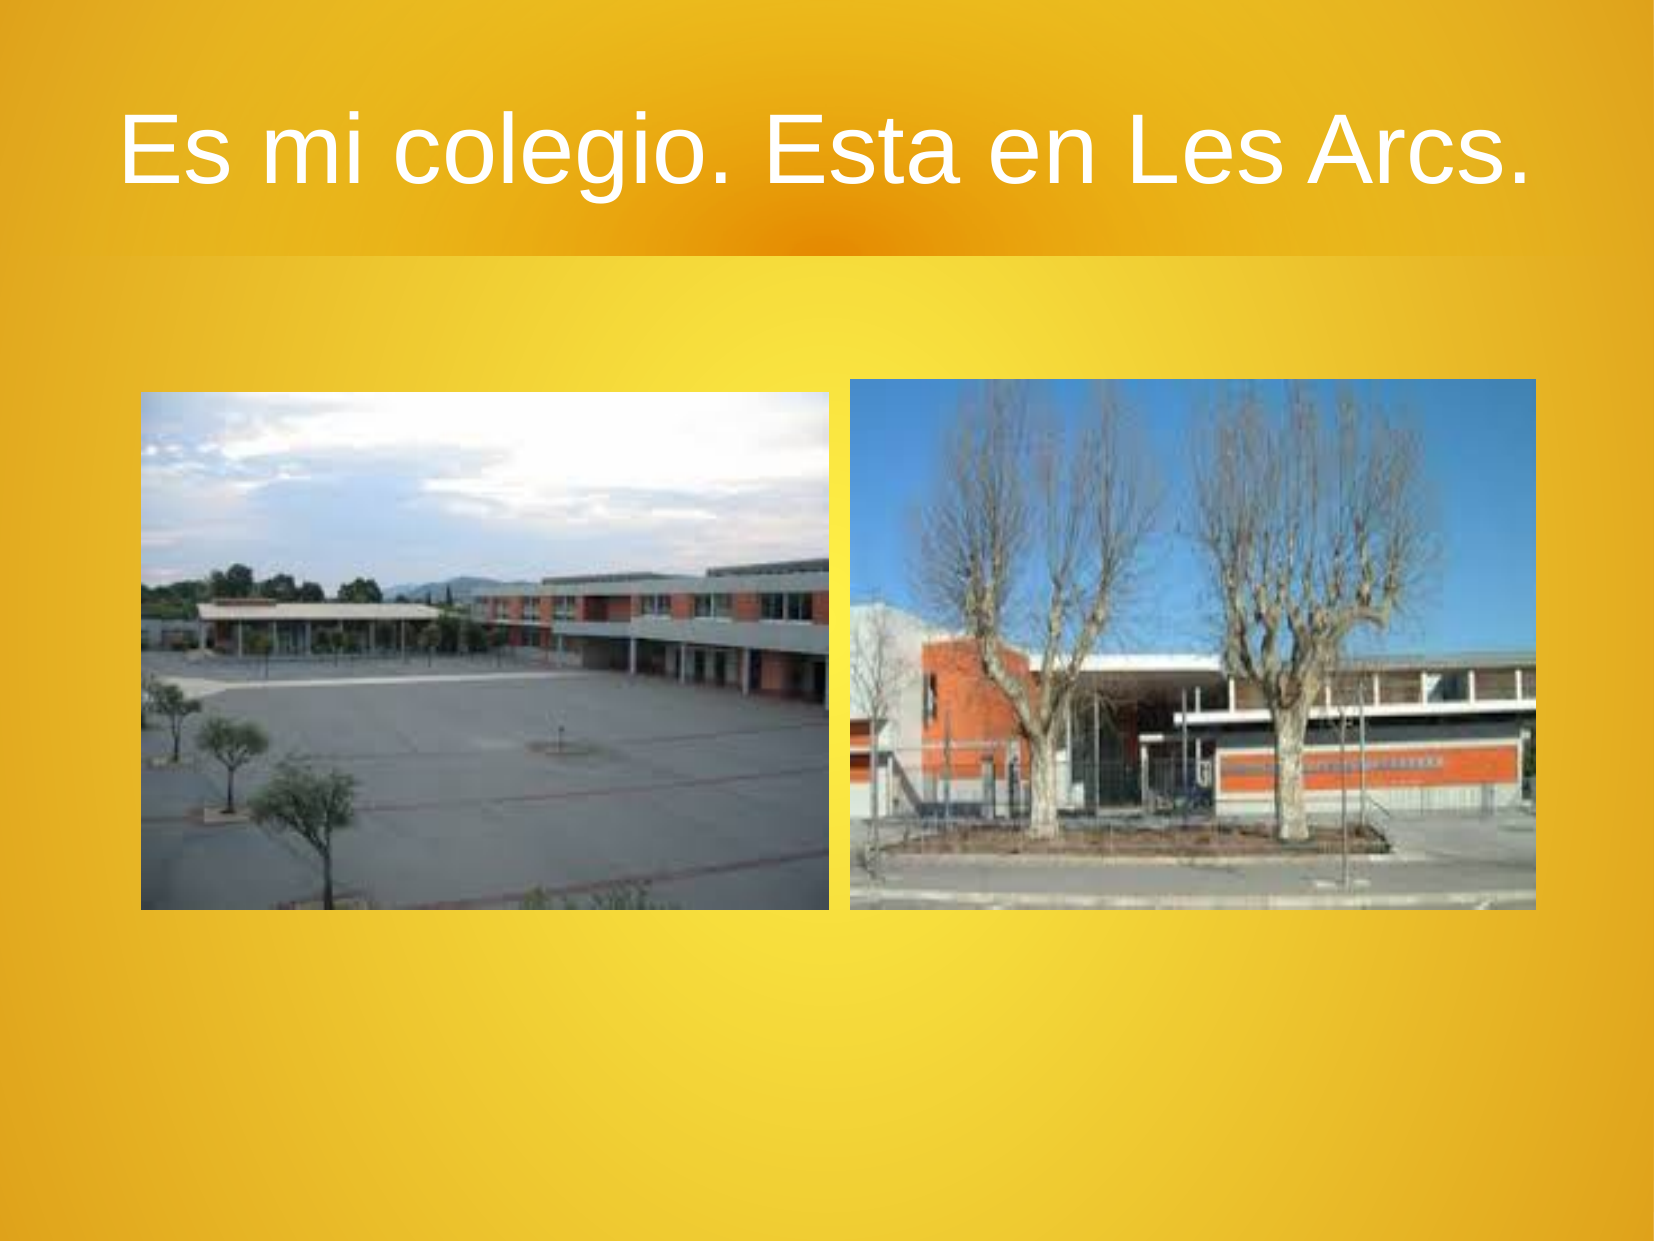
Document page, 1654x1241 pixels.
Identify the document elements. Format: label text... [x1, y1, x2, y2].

title Es mi colegio. Esta en Les Arcs. [82, 47, 1571, 252]
picture [850, 379, 1536, 910]
picture [141, 392, 829, 910]
